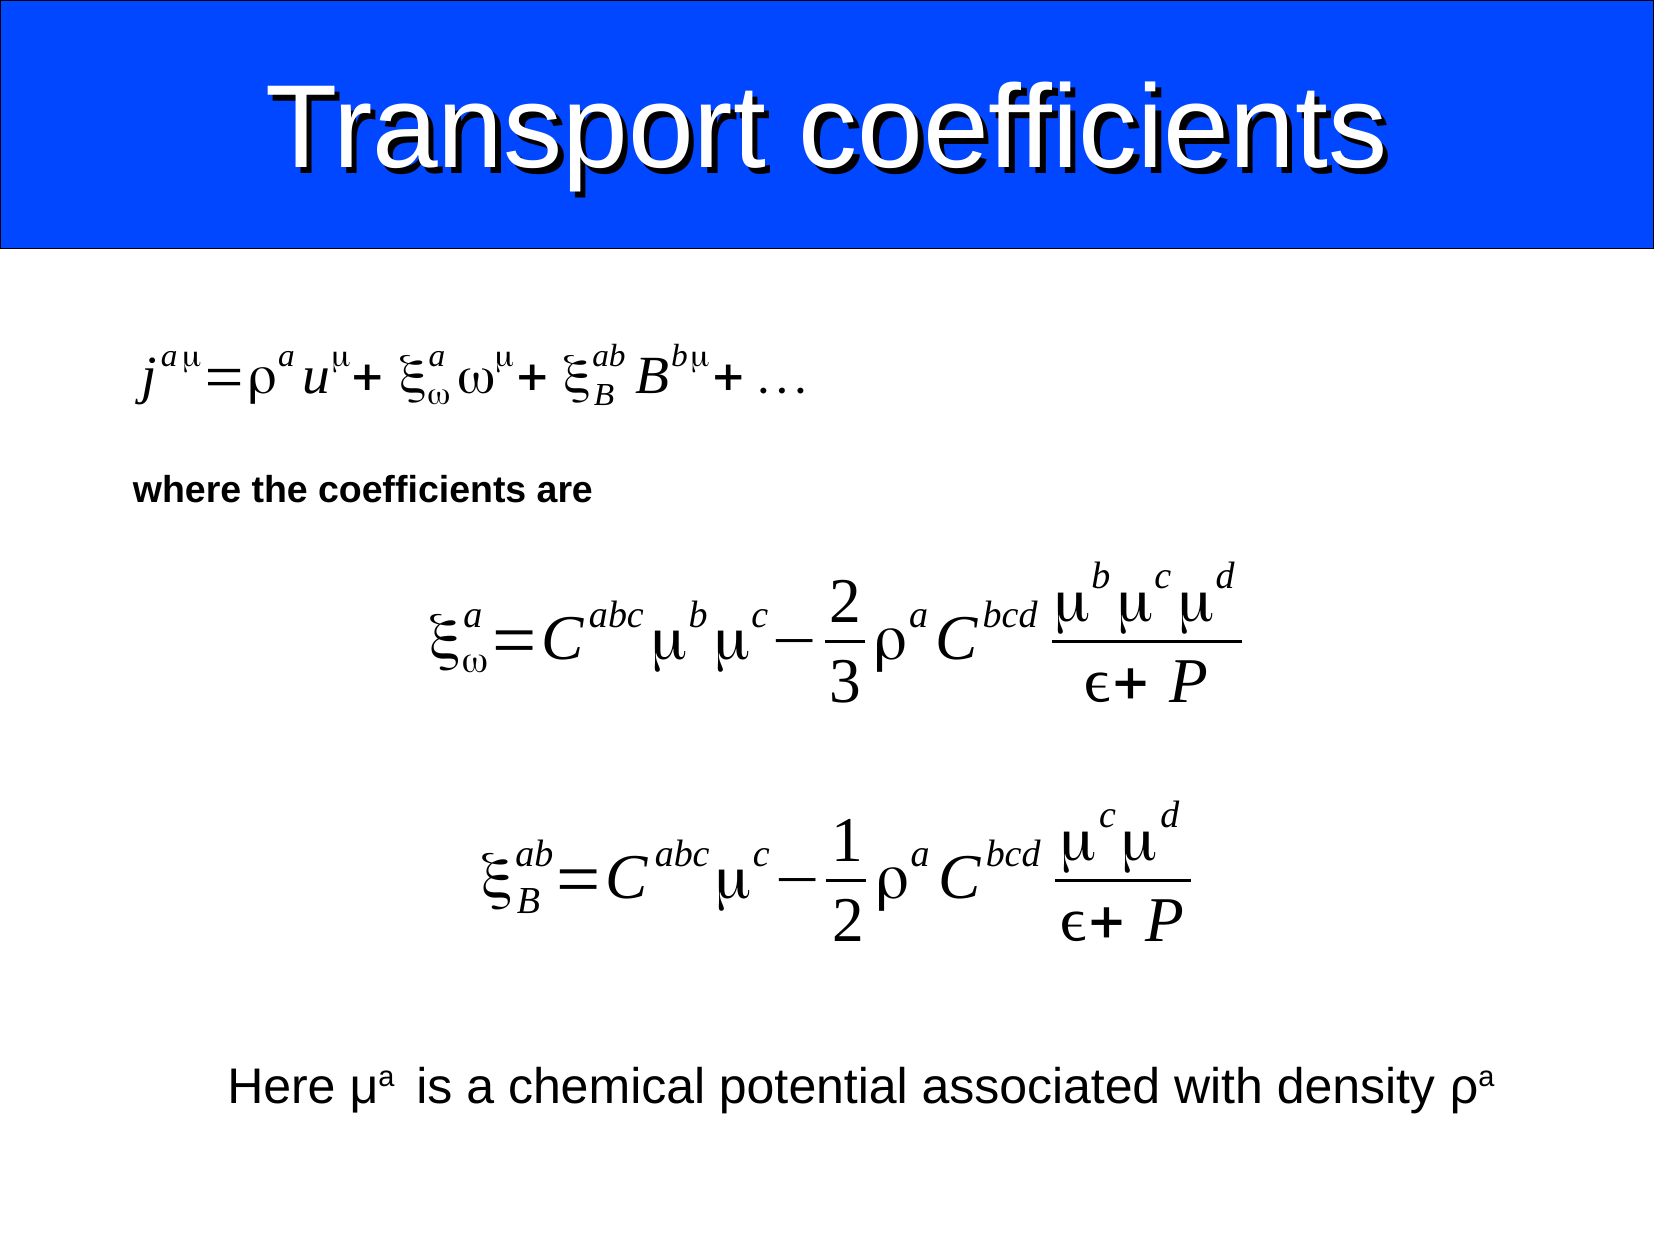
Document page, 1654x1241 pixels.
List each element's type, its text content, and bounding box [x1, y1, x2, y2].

chart [124, 337, 815, 414]
title Transport coefficients [82, 17, 1571, 224]
text_box [0, 0, 1654, 249]
text_box Here μa is a chemical potential associated with density ρa [212, 1051, 1518, 1124]
text_box where the coefficients are [118, 460, 610, 519]
chart [421, 555, 1252, 956]
